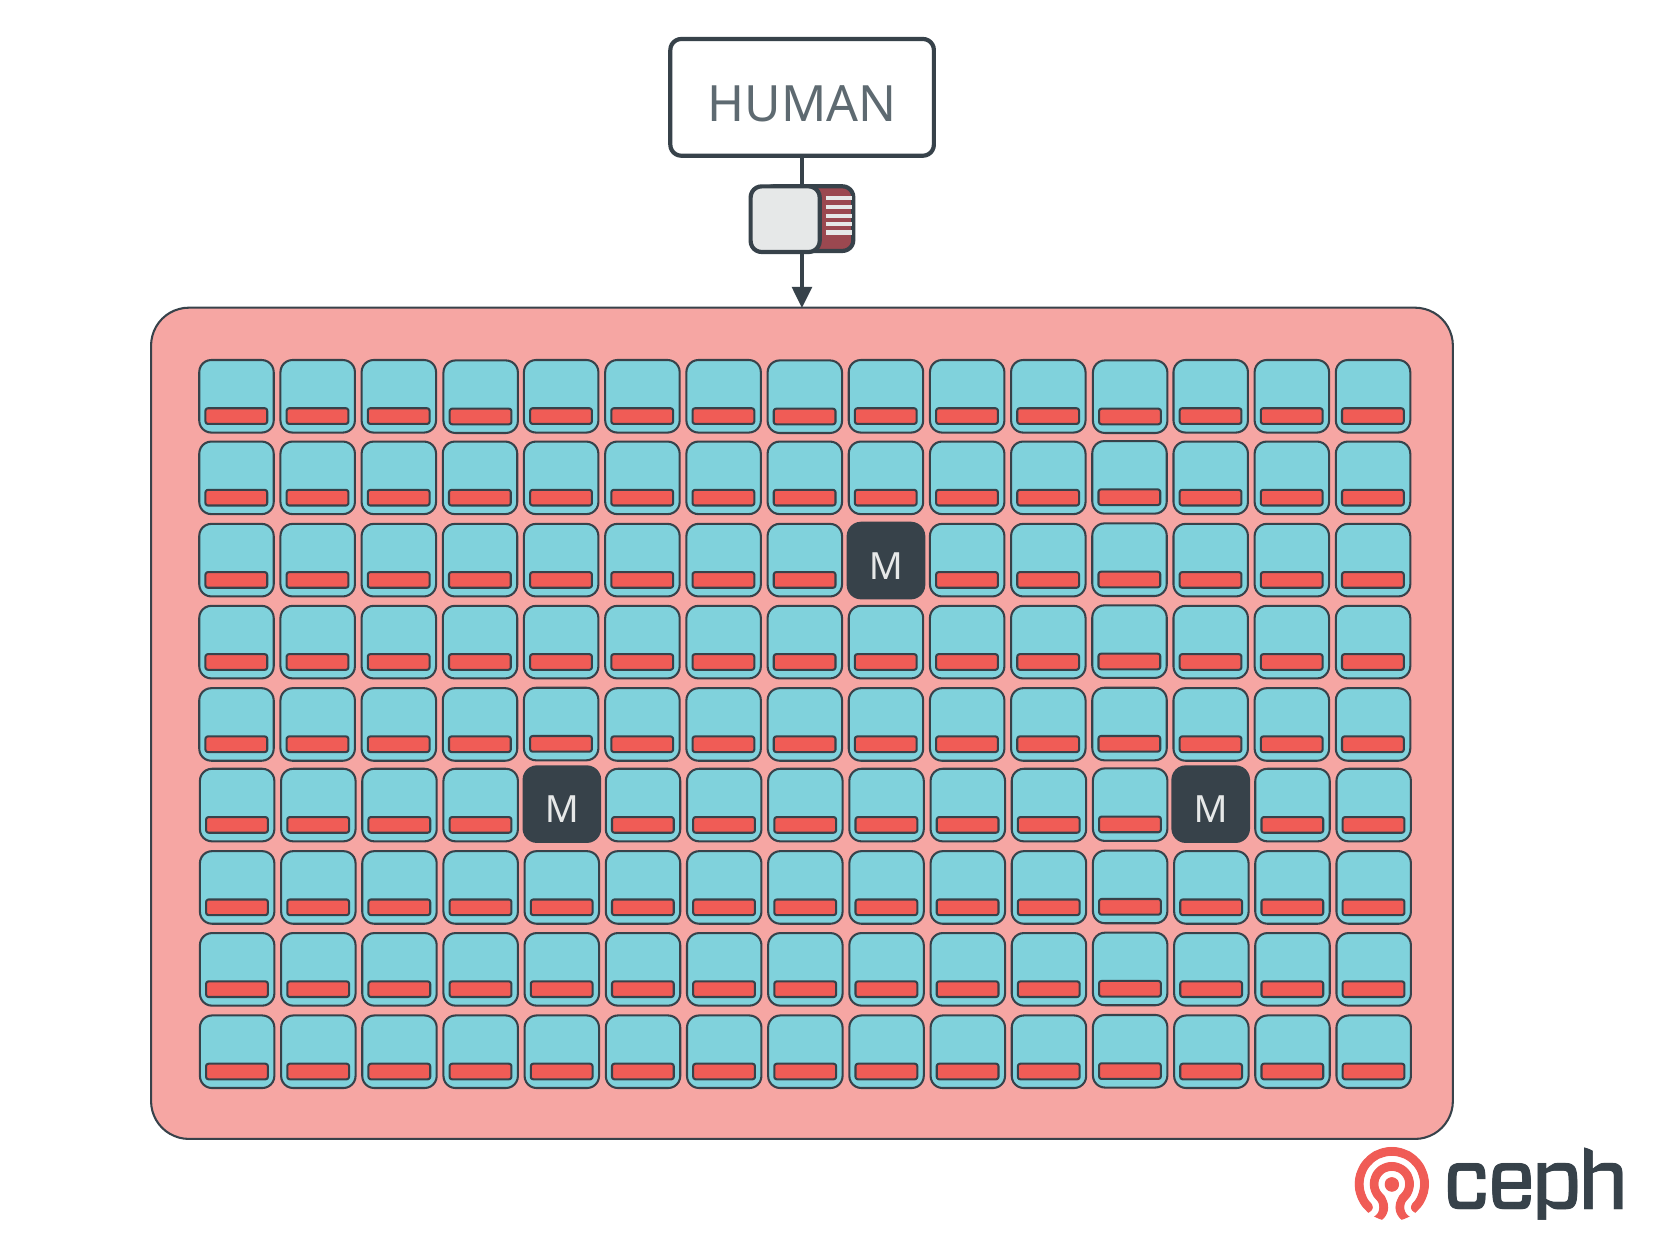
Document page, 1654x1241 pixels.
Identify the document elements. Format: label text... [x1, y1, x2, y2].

text_box [750, 186, 854, 252]
text_box [151, 307, 1453, 1139]
text_box M [524, 767, 600, 841]
text_box M [1173, 767, 1248, 841]
text_box HUMAN [670, 38, 934, 156]
picture [1308, 1100, 1654, 1241]
text_box M [848, 523, 924, 598]
